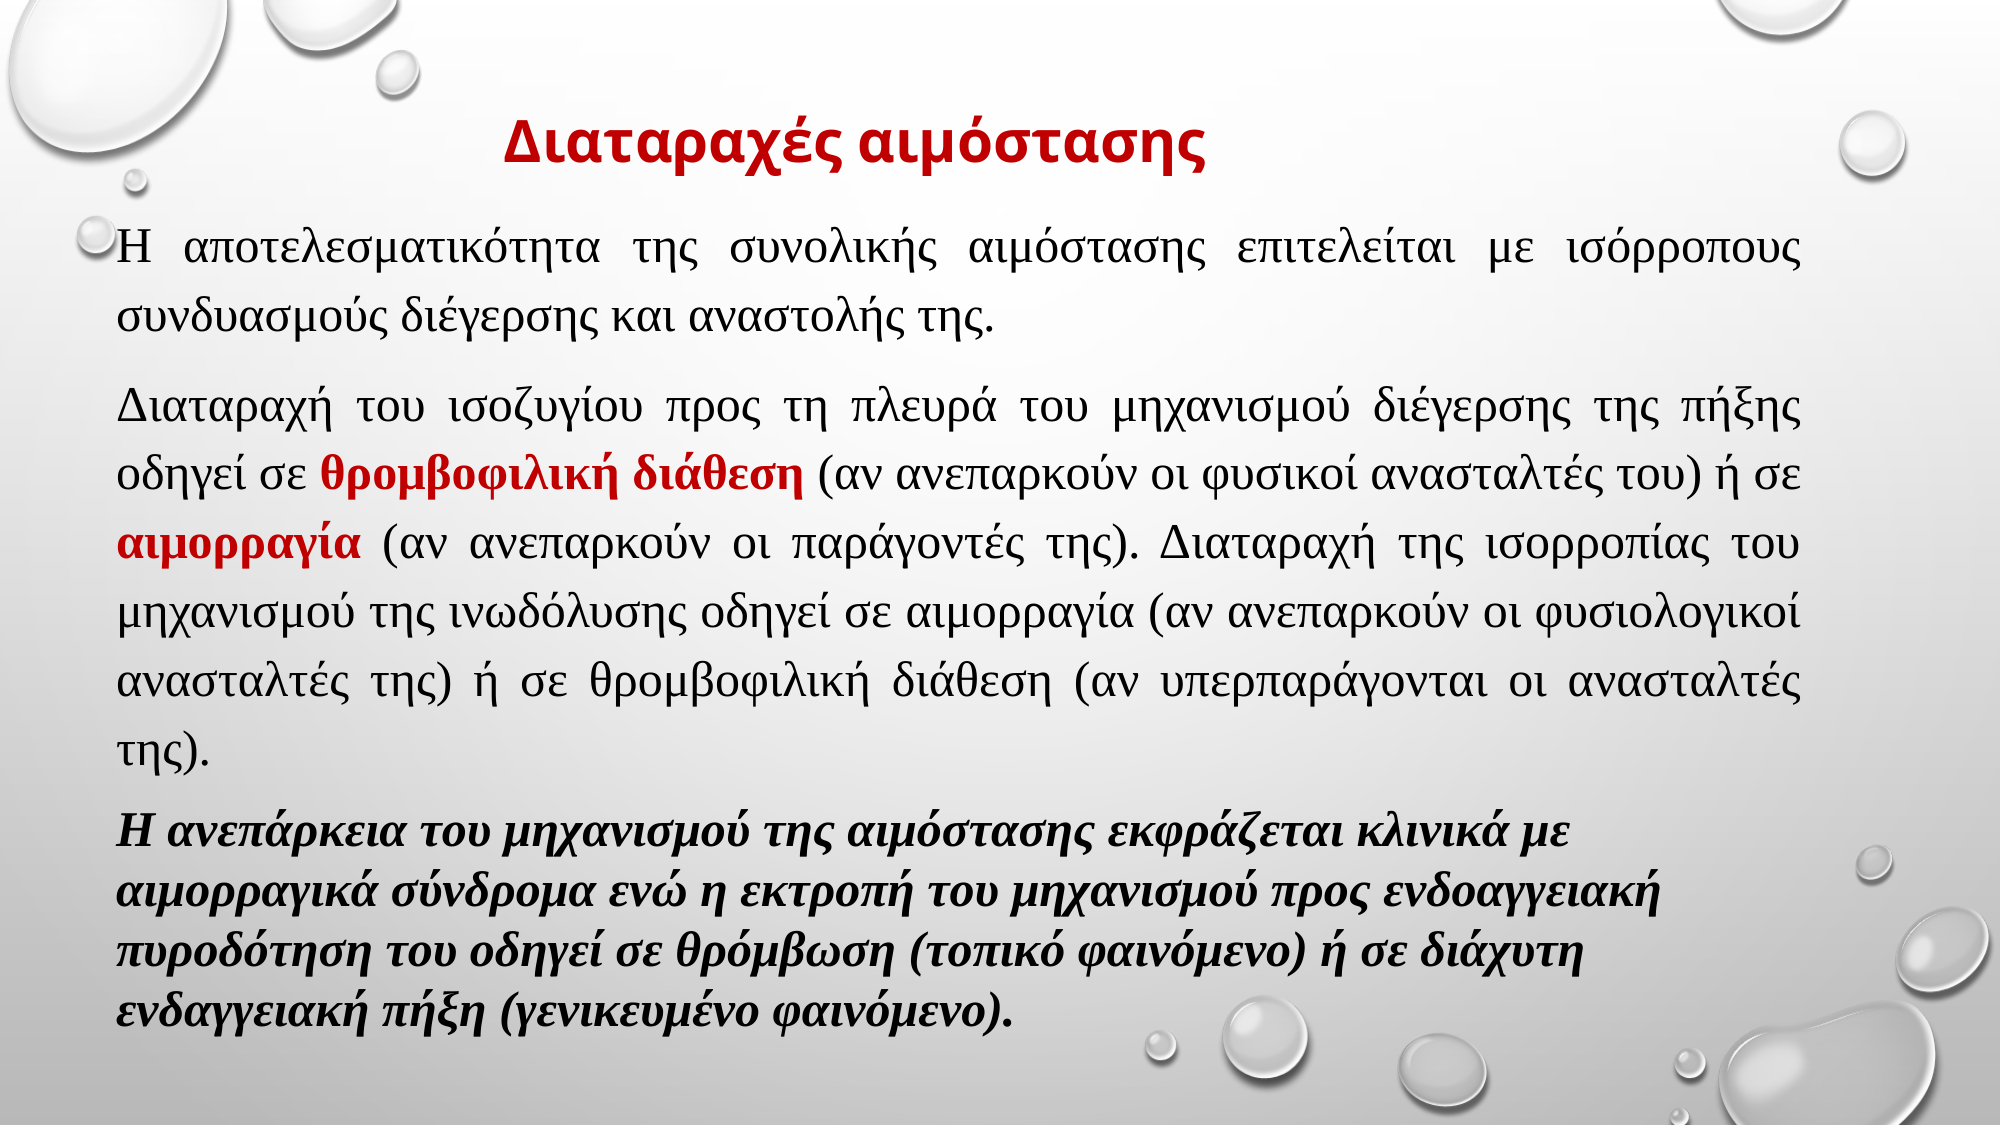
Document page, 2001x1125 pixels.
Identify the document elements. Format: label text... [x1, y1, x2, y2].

text_box Διαταραχές αιμόστασης [434, 96, 1291, 183]
text_box Η αποτελεσματικότητα της συνολικής αιμόστασης επιτελείται με ισόρροπους συνδυασμούς διέγερσης και αναστολής της. Διαταραχή του ισοζυγίου προς τη πλευρά του μηχανισμού διέγερσης της πήξης οδηγεί σε θρομβοφιλική διάθεση (αν ανεπαρκούν οι φυσικοί ανασταλτές του) ή σε αιμορραγία (αν ανεπαρκούν οι παράγοντές της). Διαταραχή της ισορροπίας του μηχανισμού της ινωδόλυσης οδηγεί σε αιμορραγία (αν ανεπαρκούν οι φυσιολογικοί ανασταλτές της) ή σε θρομβοφιλική διάθεση (αν υπερπαράγονται οι ανασταλτές της). Η ανεπάρκεια του μηχανισμού της αιμόστασης εκφράζεται κλινικά με αιμορραγικά σύνδρομα ενώ η εκτροπή του μηχανισμού προς ενδοαγγειακή πυροδότηση του οδηγεί σε θρόμβωση (τοπικό φαινόμενο) ή σε διάχυτη ενδαγγειακή πήξη (γενικευμένο φαινόμενο). [101, 195, 1817, 1053]
